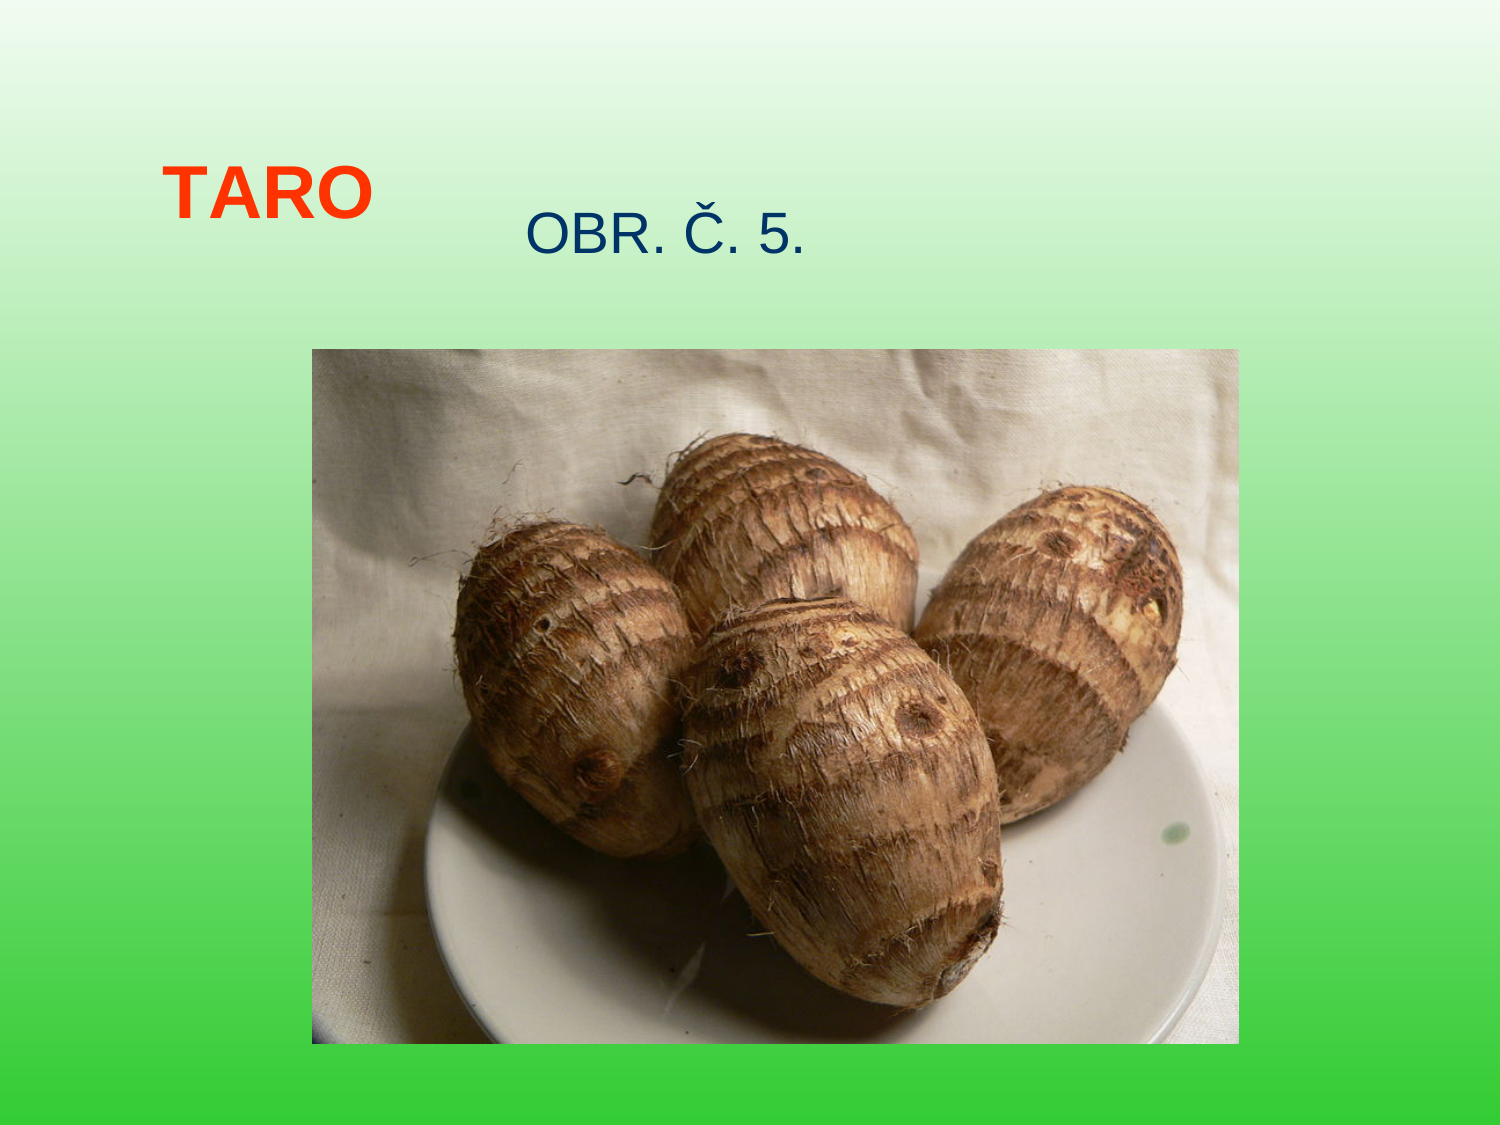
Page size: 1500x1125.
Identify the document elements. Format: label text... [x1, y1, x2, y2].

picture [312, 349, 1239, 1045]
text_box OBR. Č. 5. [510, 187, 857, 344]
title TARO [147, 78, 1424, 242]
